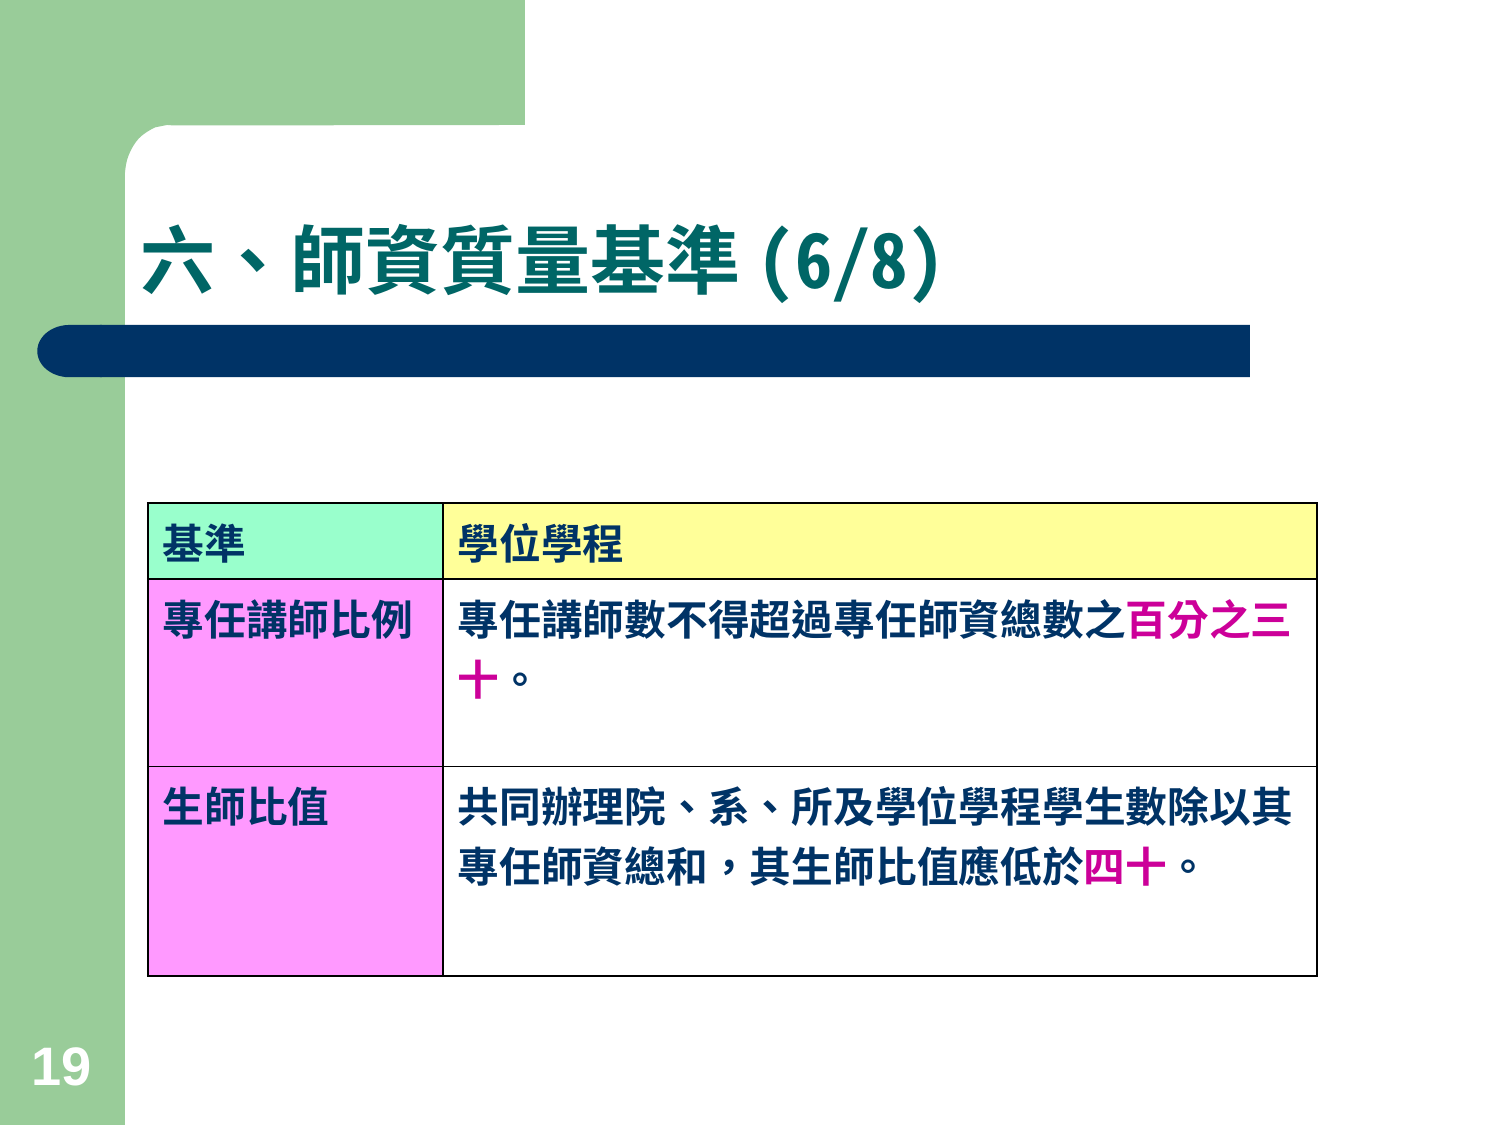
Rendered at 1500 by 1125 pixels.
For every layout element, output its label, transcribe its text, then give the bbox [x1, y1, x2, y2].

table_header 基準 [149, 504, 442, 578]
table_header 學位學程 [444, 504, 1316, 578]
table_cell 生師比值 [149, 767, 442, 975]
slide_number <編號> [13, 1023, 111, 1105]
title 六、師資質量基準(6/8) [125, 125, 1425, 313]
table_cell 共同辦理院、系、所及學位學程學生數除以其專任師資總和，其生師比值應低於四十。 [444, 767, 1316, 975]
table_cell 專任講師數不得超過專任師資總數之百分之三十。 [444, 580, 1316, 766]
table_cell 專任講師比例 [149, 580, 442, 766]
